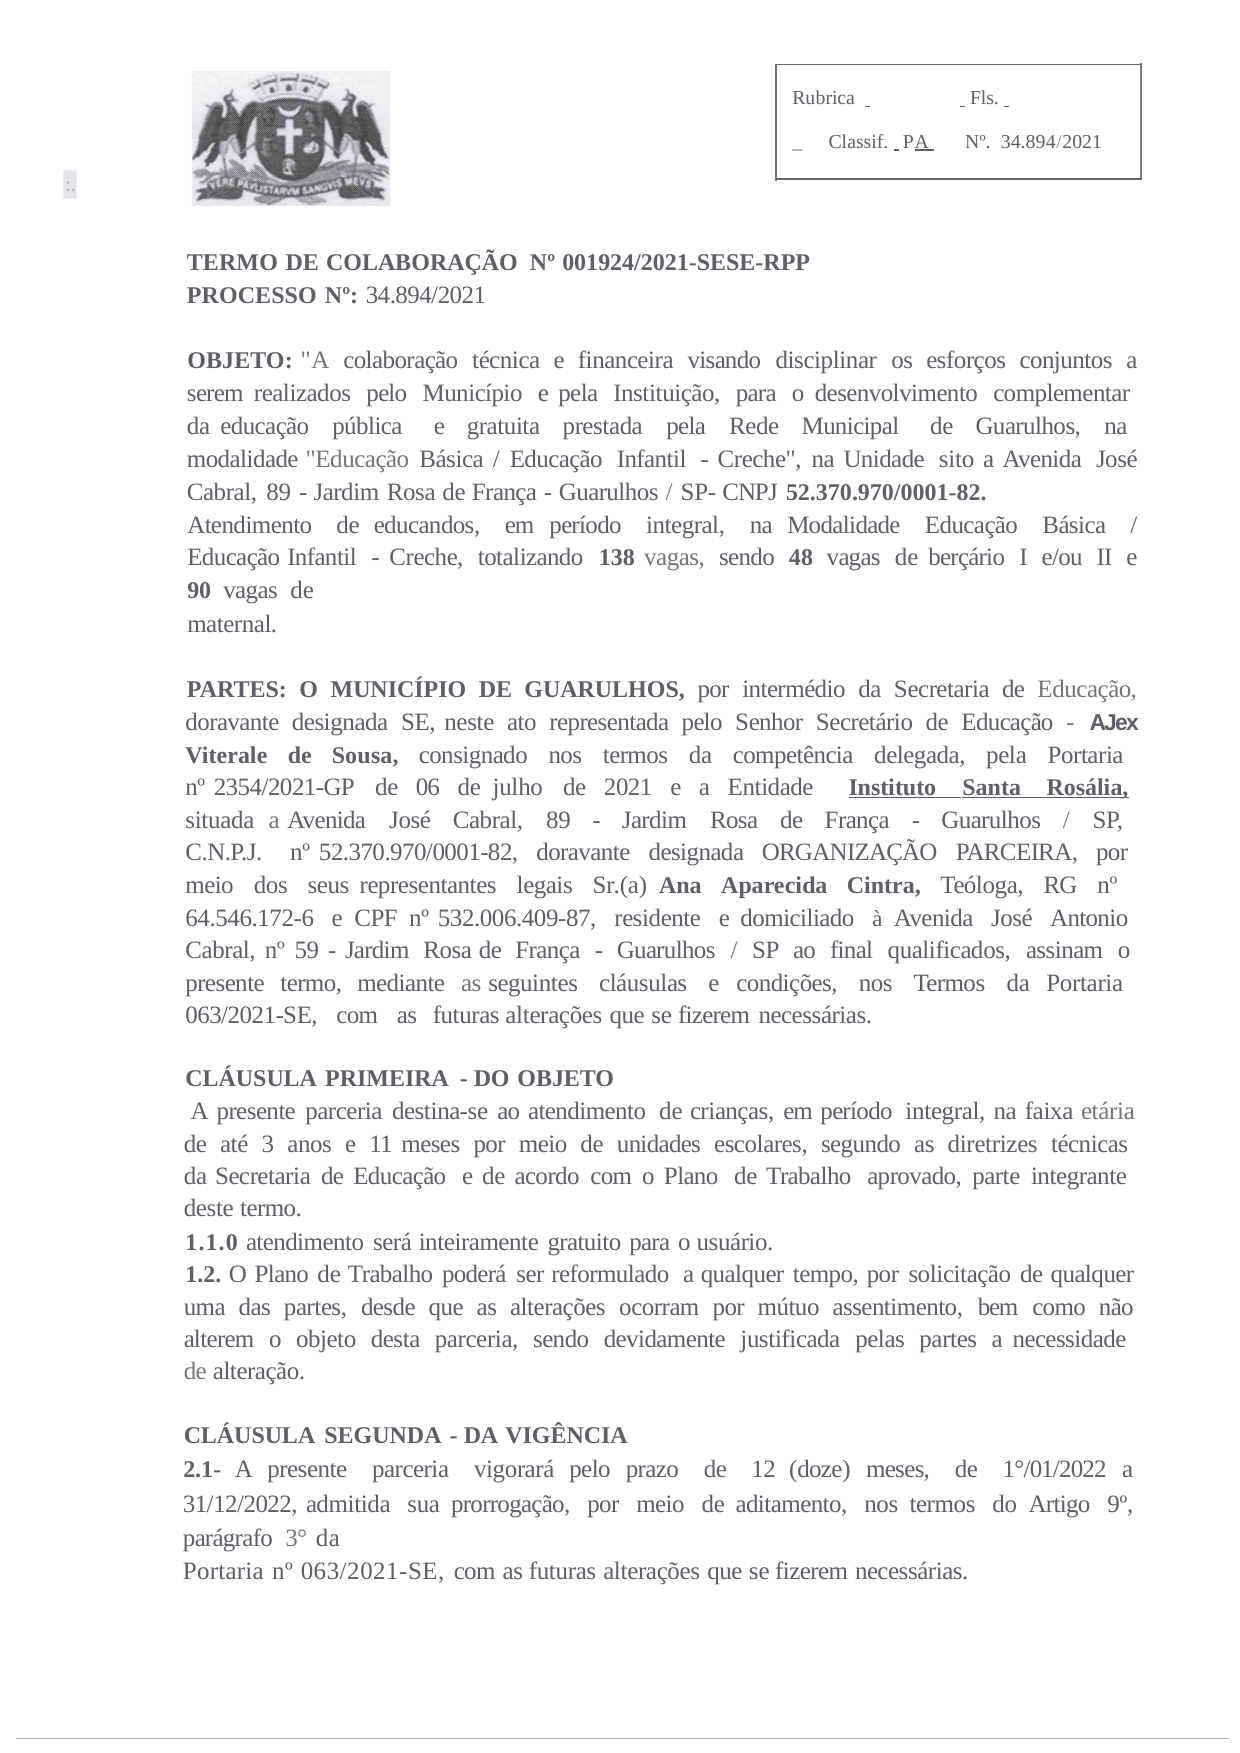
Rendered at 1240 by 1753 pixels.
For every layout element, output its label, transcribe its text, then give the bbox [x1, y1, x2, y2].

text_box Rubrica Fls. _ Classif. PA Nº. 34.894/2021 [775, 64, 1142, 180]
text_box [192, 72, 390, 206]
text_box :. [63, 170, 77, 199]
text_box TERMO DE COLABORAÇÃO Nº 001924/2021-SESE-RPP PROCESSO Nº: 34.894/2021 OBJETO: "A colaboração técnica e financeira visando disciplinar os esforços conjuntos a serem realizados pelo Município e pela Instituição, para o desenvolvimento complementar da educação pública e gratuita prestada pela Rede Municipal de Guarulhos, na modalidade "Educação Básica / Educação Infantil - Creche", na Unidade sito a Avenida José Cabral, 89 - Jardim Rosa de França - Guarulhos / SP- CNPJ 52.370.970/0001-82. Atendimento de educandos, em período integral, na Modalidade Educação Básica / Educação Infantil - Creche, totalizando 138 vagas, sendo 48 vagas de berçário I e/ou II e 90 vagas de maternal. PARTES: O MUNICÍPIO DE GUARULHOS, por intermédio da Secretaria de Educação, doravante designada SE, neste ato representada pelo Senhor Secretário de Educação - AJex Viterale de Sousa, consignado nos termos da competência delegada, pela Portaria nº 2354/2021-GP de 06 de julho de 2021 e a Entidade Instituto Santa Rosália, situada a Avenida José Cabral, 89 - Jardim Rosa de França - Guarulhos / SP, C.N.P.J. nº 52.370.970/0001-82, doravante designada ORGANIZAÇÃO PARCEIRA, por meio dos seus representantes legais Sr.(a) Ana Aparecida Cintra, Teóloga, RG nº 64.546.172-6 e CPF nº 532.006.409-87, residente e domiciliado à Avenida José Antonio Cabral, nº 59 - Jardim Rosa de França - Guarulhos / SP ao final qualificados, assinam o presente termo, mediante as seguintes cláusulas e condições, nos Termos da Portaria 063/2021-SE, com as futuras alterações que se fizerem necessárias. CLÁUSULA PRIMEIRA - DO OBJETO A presente parceria destina-se ao atendimento de crianças, em período integral, na faixa etária de até 3 anos e 11 meses por meio de unidades escolares, segundo as diretrizes técnicas da Secretaria de Educação e de acordo com o Plano de Trabalho aprovado, parte integrante deste termo. 1.1.0 atendimento será inteiramente gratuito para o usuário. 1.2. O Plano de Trabalho poderá ser reformulado a qualquer tempo, por solicitação de qualquer uma das partes, desde que as alterações ocorram por mútuo assentimento, bem como não alterem o objeto desta parceria, sendo devidamente justificada pelas partes a necessidade de alteração. CLÁUSULA SEGUNDA - DA VIGÊNCIA 2.1- A presente parceria vigorará pelo prazo de 12 (doze) meses, de 1°/01/2022 a 31/12/2022, admitida sua prorrogação, por meio de aditamento, nos termos do Artigo 9º, parágrafo 3° da Portaria nº 063/2021-SE, com as futuras alterações que se fizerem necessárias. [180, 244, 1139, 1510]
